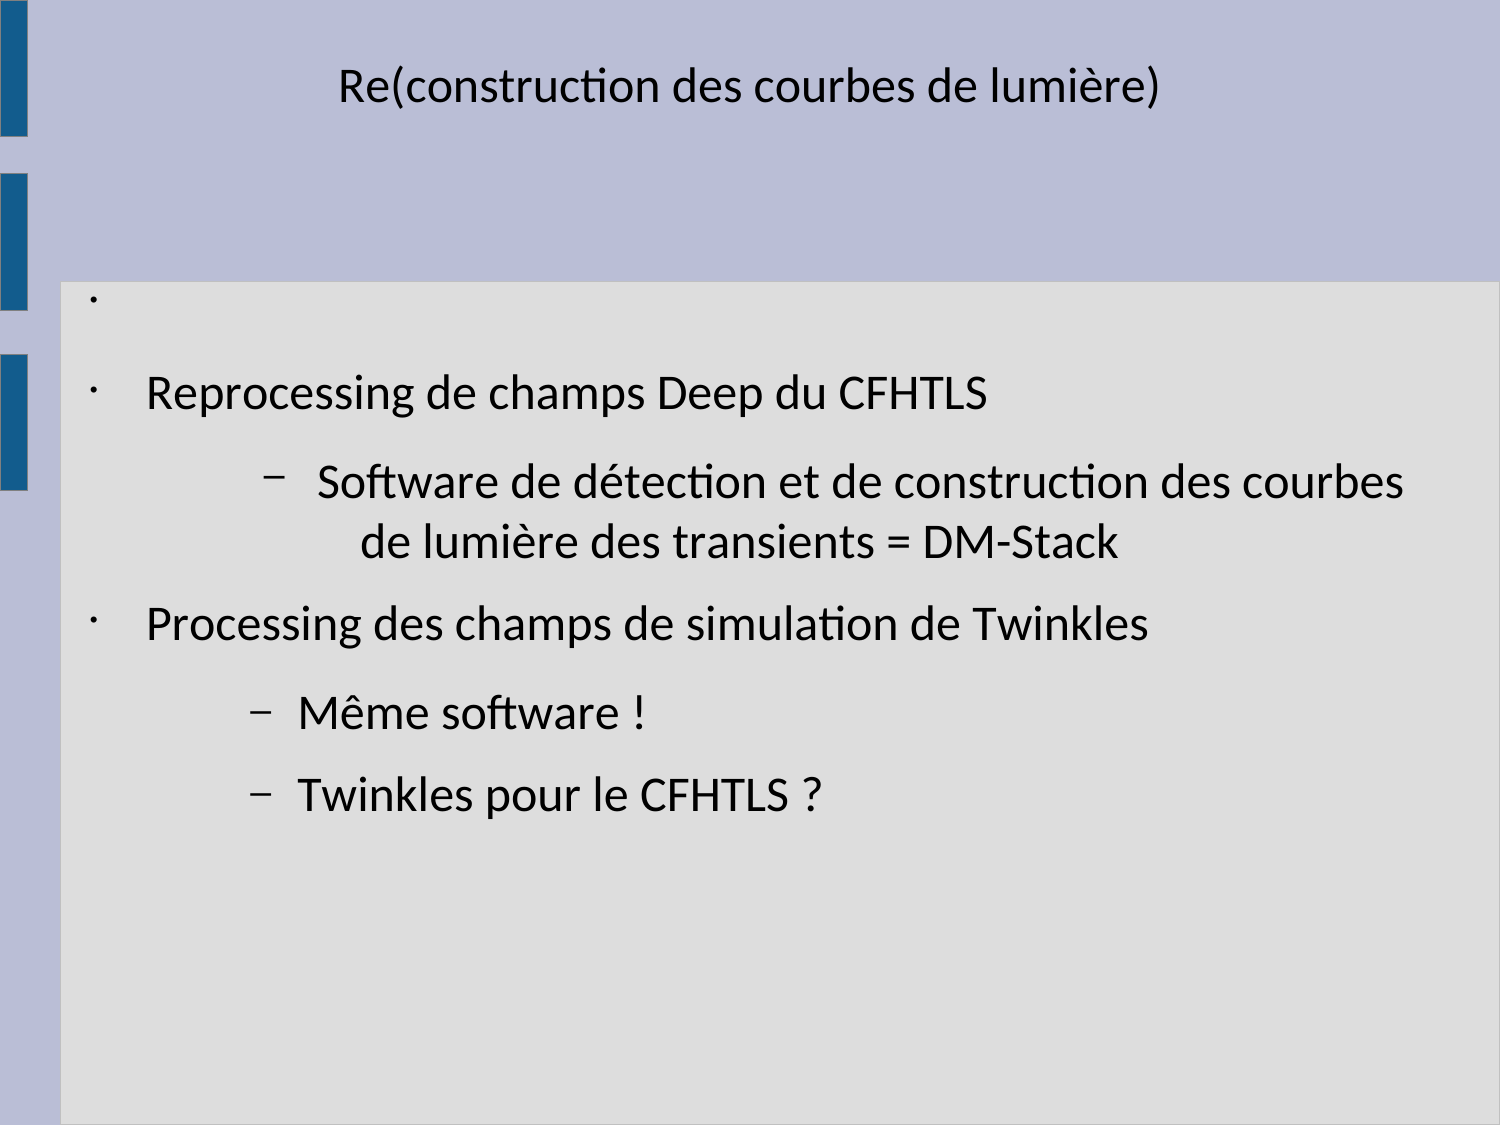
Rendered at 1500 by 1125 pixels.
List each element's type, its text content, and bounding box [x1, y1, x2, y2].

list Reprocessing de champs Deep du CFHTLS Software de détection et de construction des courbes de lumière des transients = DM-Stack Processing des champs de simulation de Twinkles Même software ! Twinkles pour le CFHTLS ? [75, 262, 1425, 1005]
title Re(construction des courbes de lumière) [75, 45, 1425, 233]
